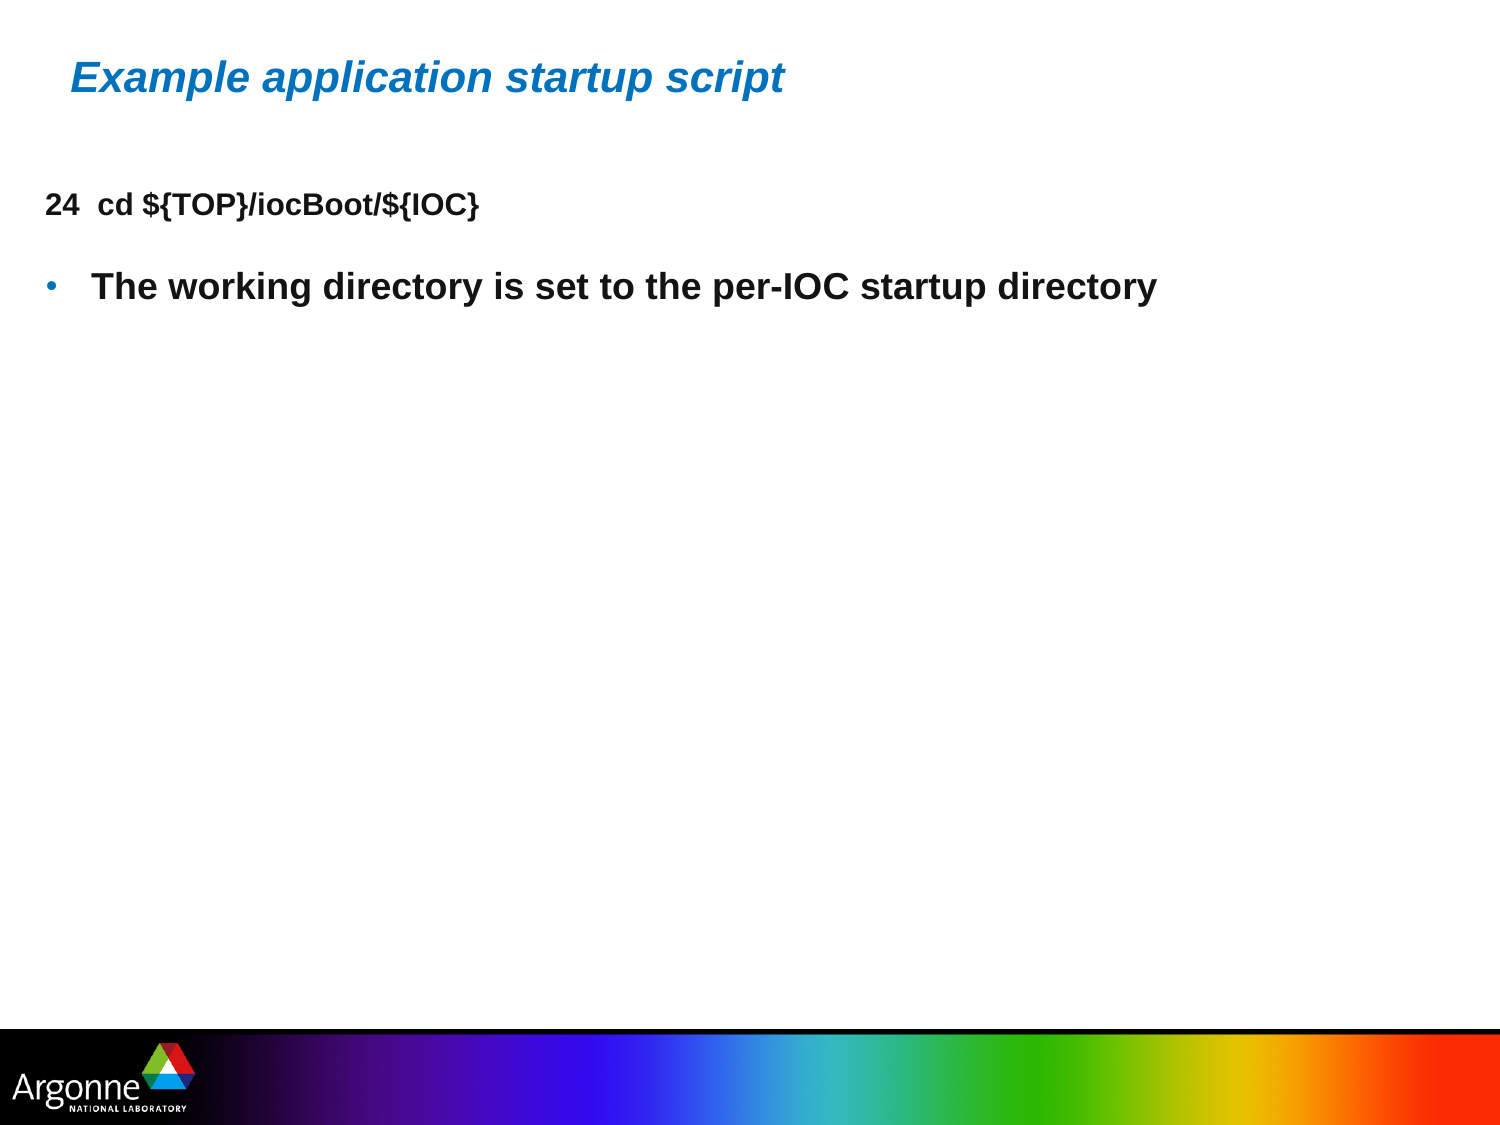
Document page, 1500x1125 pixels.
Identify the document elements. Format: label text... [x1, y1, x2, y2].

picture [0, 1029, 1500, 1125]
title Example application startup script [55, 57, 1361, 113]
list 24 cd ${TOP}/iocBoot/${IOC} The working directory is set to the per-IOC startup directory [30, 183, 1447, 327]
